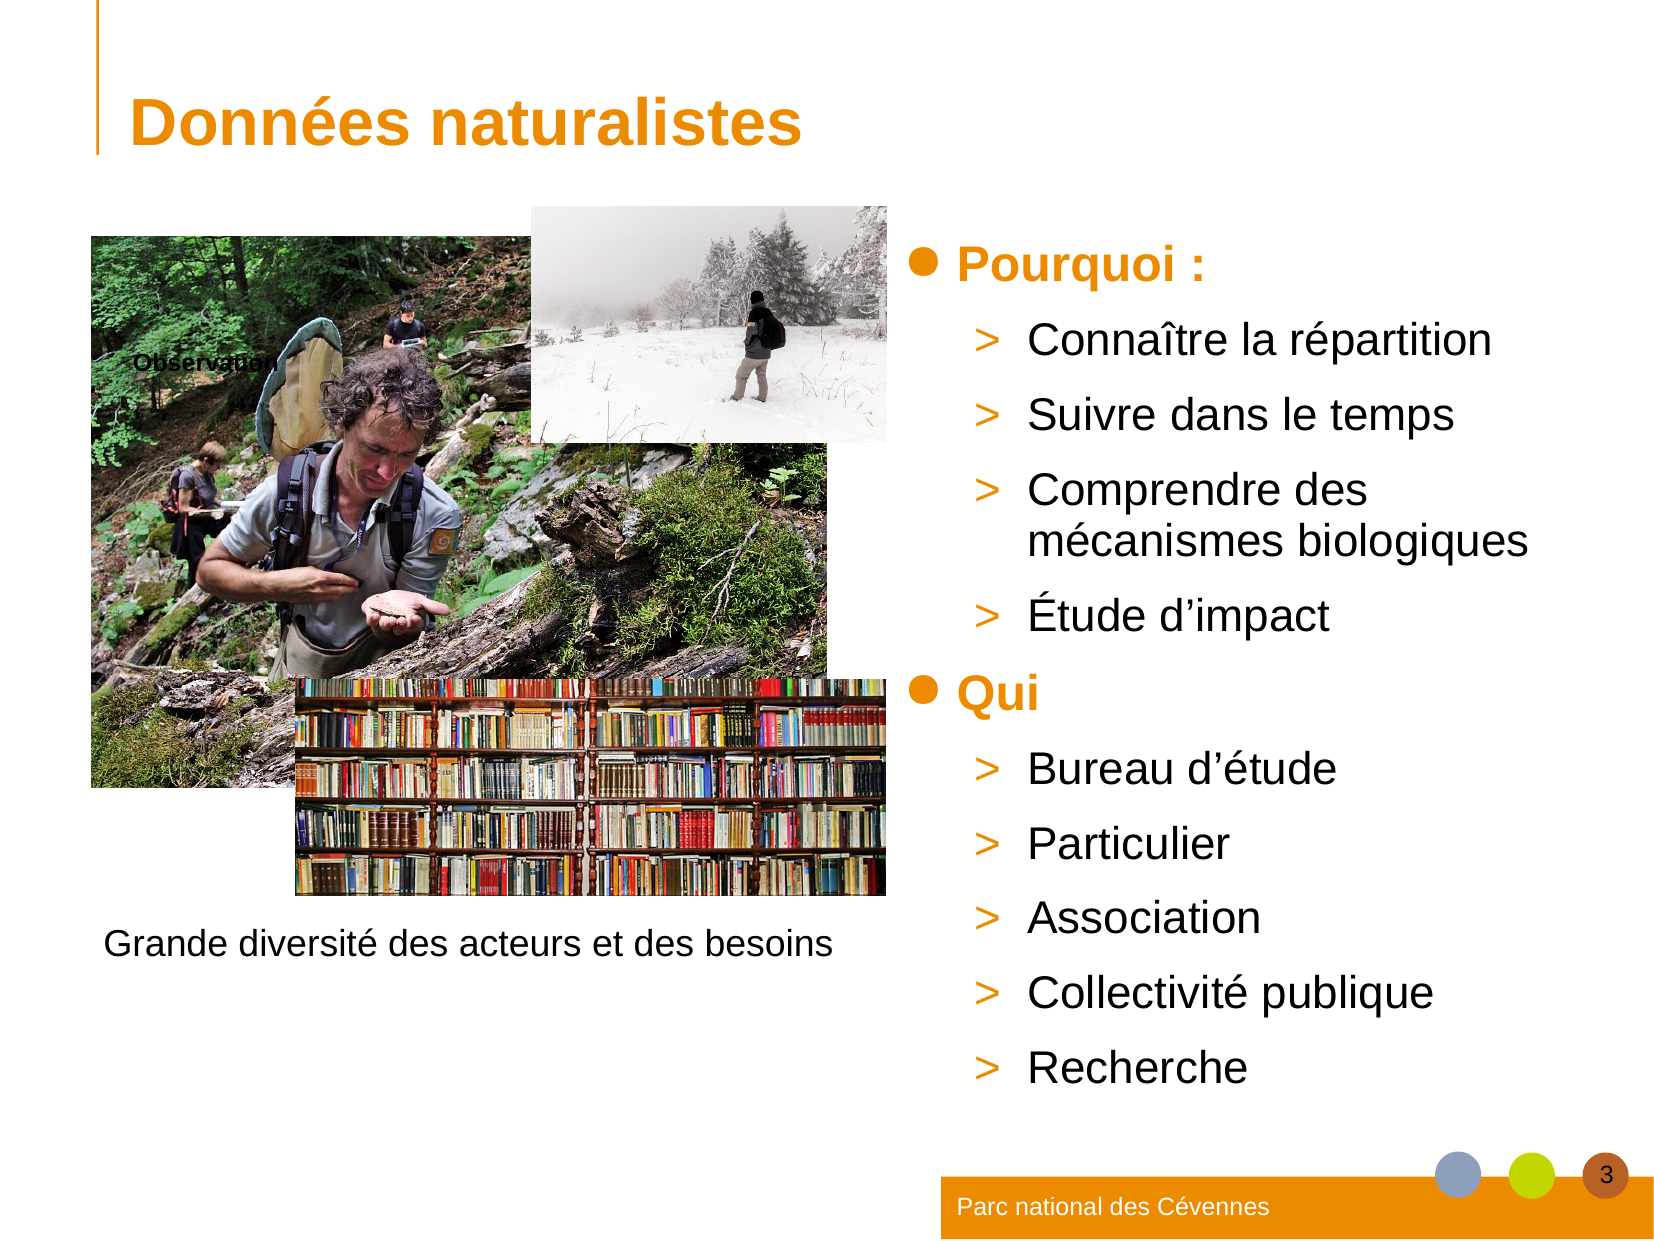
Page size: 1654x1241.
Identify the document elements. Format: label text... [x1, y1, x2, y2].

picture [91, 206, 887, 896]
text_box Grande diversité des acteurs et des besoins [88, 915, 886, 973]
list Pourquoi : Connaître la répartition Suivre dans le temps Comprendre des mécanismes biologiques Étude d’impact Qui Bureau d’étude Particulier Association Collectivité publique Recherche [885, 236, 1625, 1205]
text_box Observation [118, 341, 355, 384]
title Données naturalistes [129, 11, 1619, 160]
